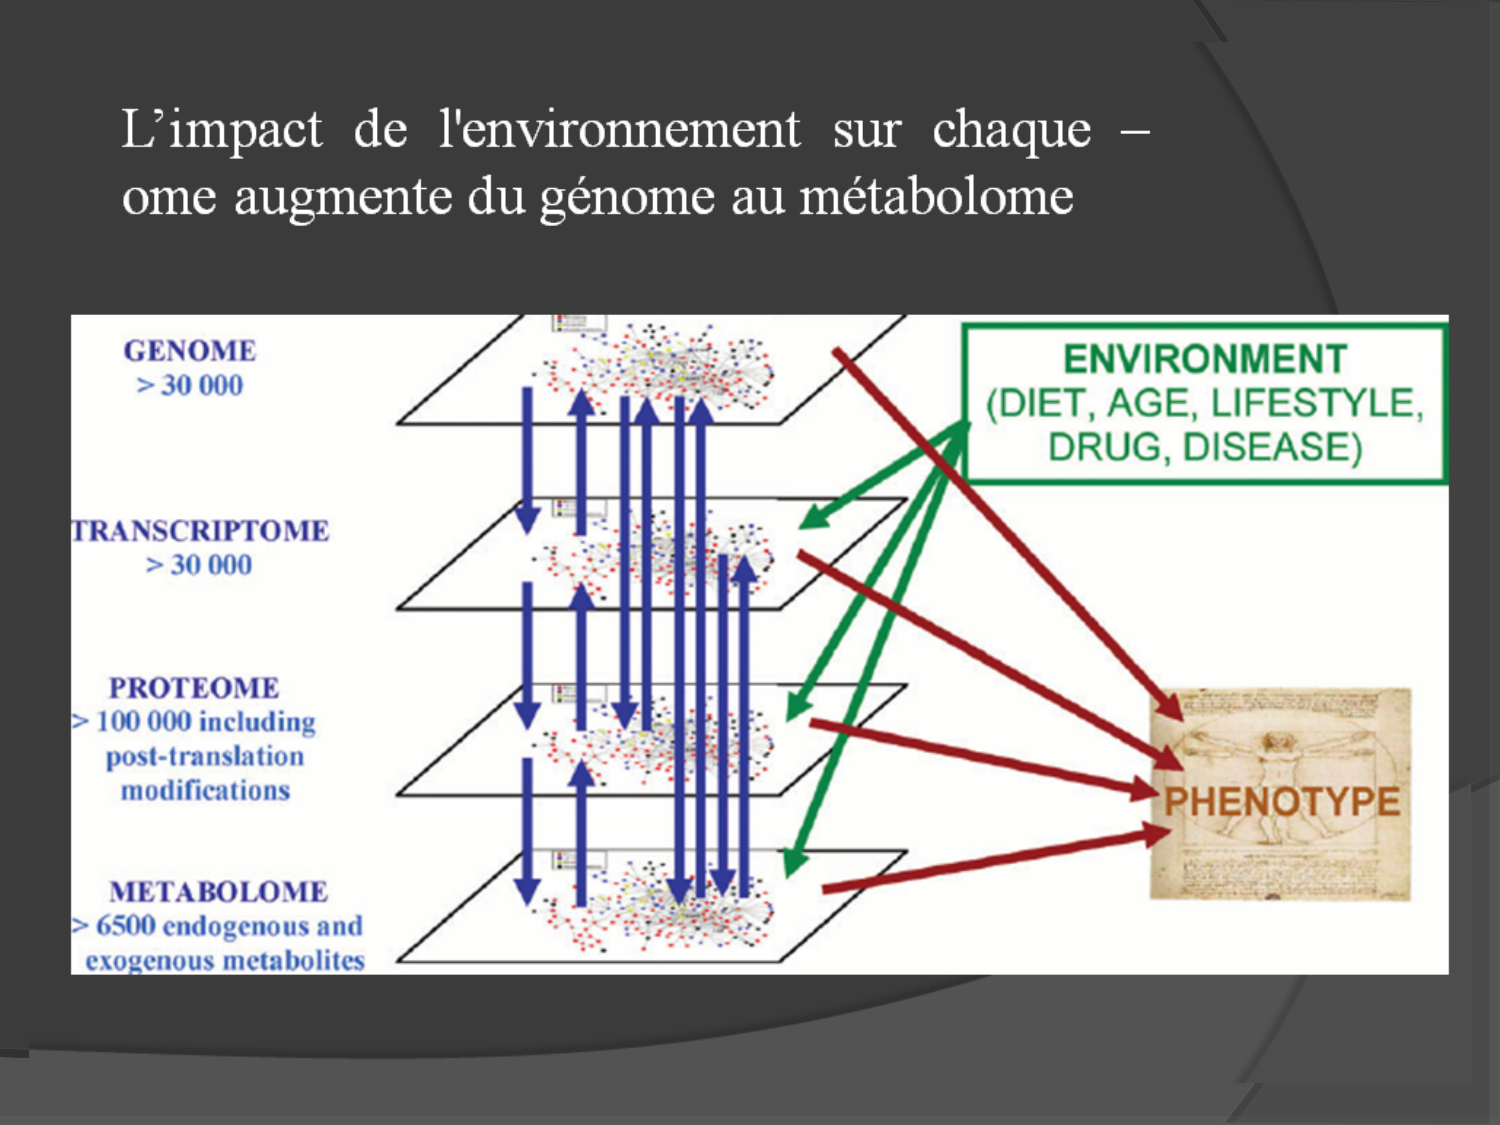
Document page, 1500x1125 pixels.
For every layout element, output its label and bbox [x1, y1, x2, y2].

picture [29, 42, 1471, 1083]
